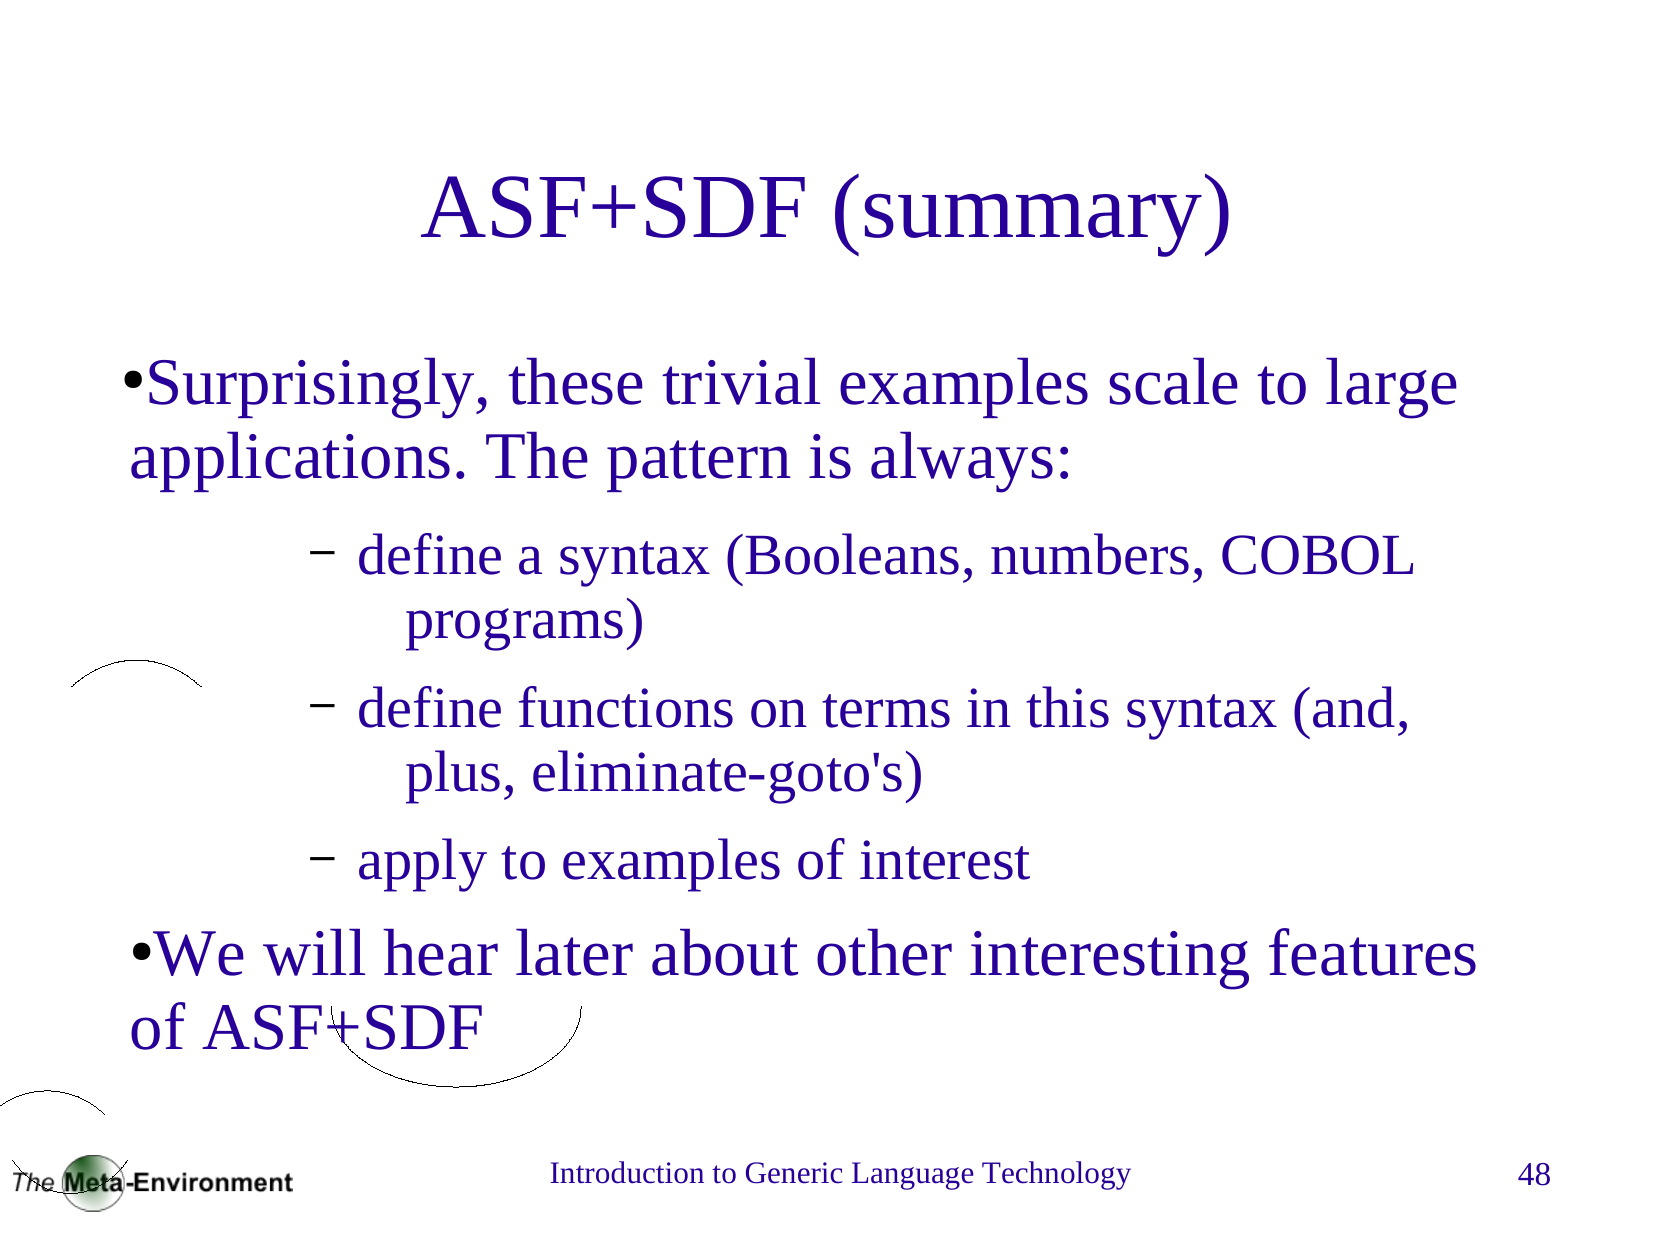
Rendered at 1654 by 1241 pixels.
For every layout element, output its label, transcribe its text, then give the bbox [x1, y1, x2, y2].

title ASF+SDF (summary) [121, 102, 1534, 311]
picture [13, 1155, 293, 1212]
list Surprisingly, these trivial examples scale to large applications. The pattern is always: define a syntax (Booleans, numbers, COBOL programs) define functions on terms in this syntax (and, plus, eliminate-goto's) apply to examples of interest We will hear later about other interesting features of ASF+SDF [121, 344, 1534, 1127]
